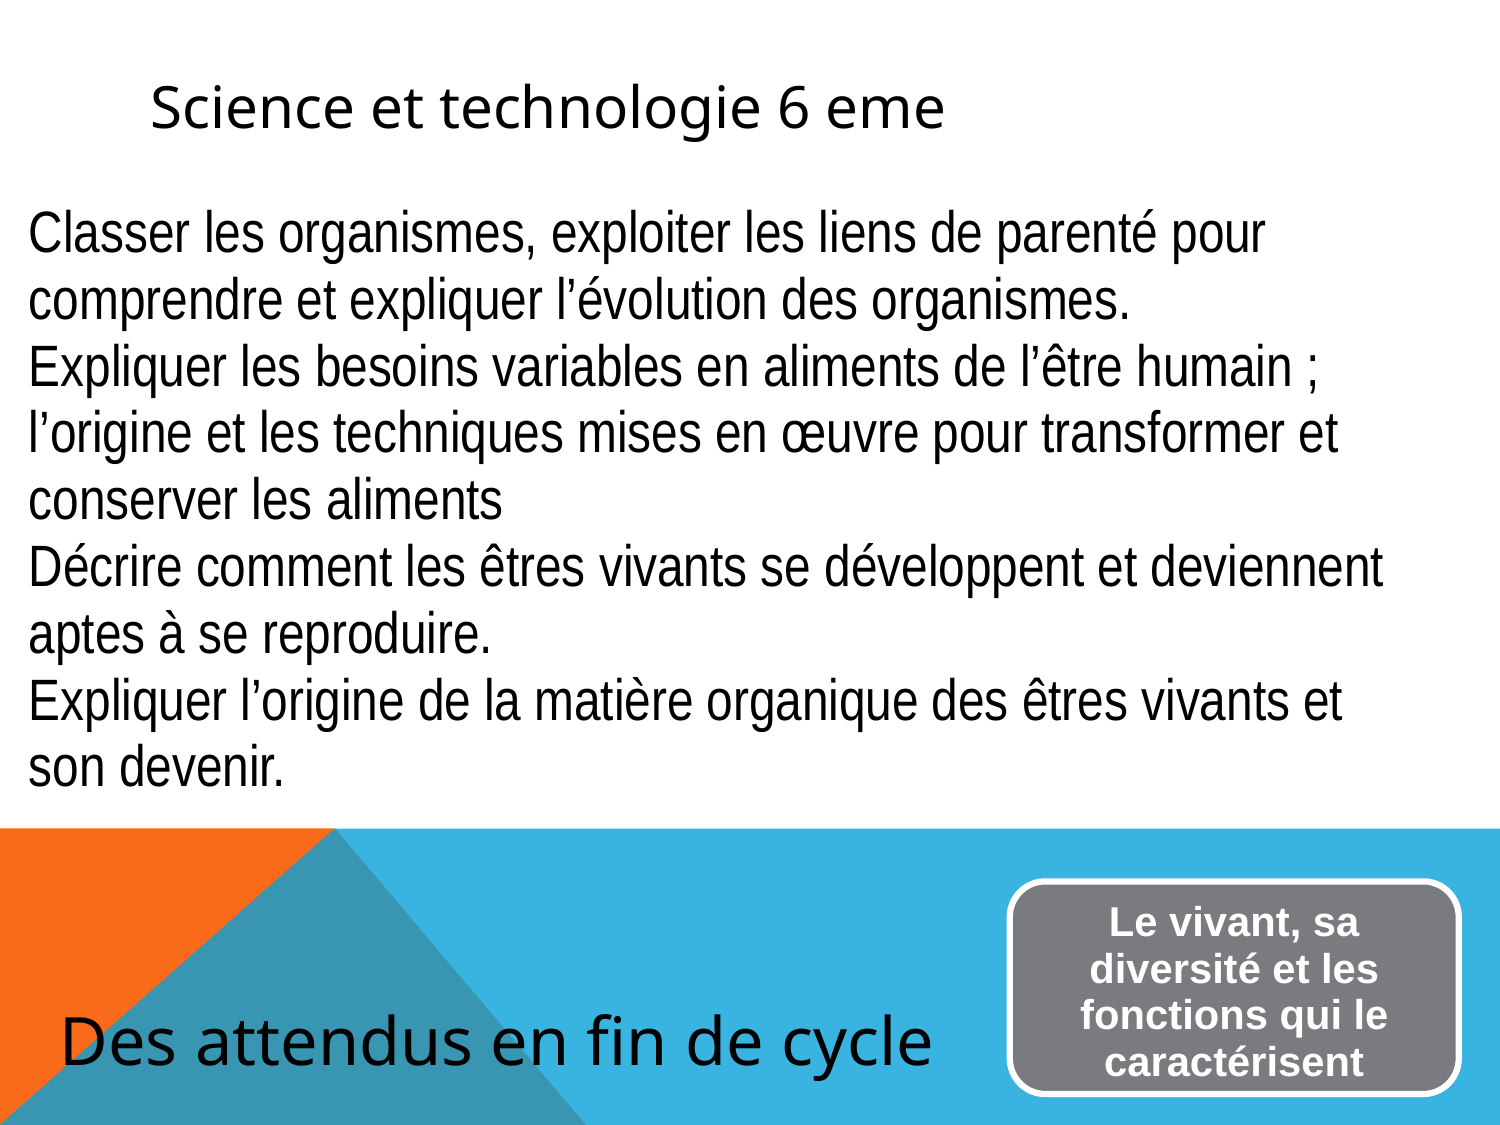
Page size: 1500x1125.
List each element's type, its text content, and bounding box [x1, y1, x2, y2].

text_box Classer les organismes, exploiter les liens de parenté pour comprendre et expliquer l’évolution des organismes. Expliquer les besoins variables en aliments de l’être humain ; l’origine et les techniques mises en œuvre pour transformer et conserver les aliments Décrire comment les êtres vivants se développent et deviennent aptes à se reproduire. Expliquer l’origine de la matière organique des êtres vivants et son devenir. [14, 190, 1424, 807]
text_box Science et technologie 6 eme [135, 58, 1370, 149]
text_box Le vivant, sa diversité et les fonctions qui le caractérisent [1009, 881, 1459, 1094]
text_box Des attendus en fin de cycle [44, 986, 951, 1092]
